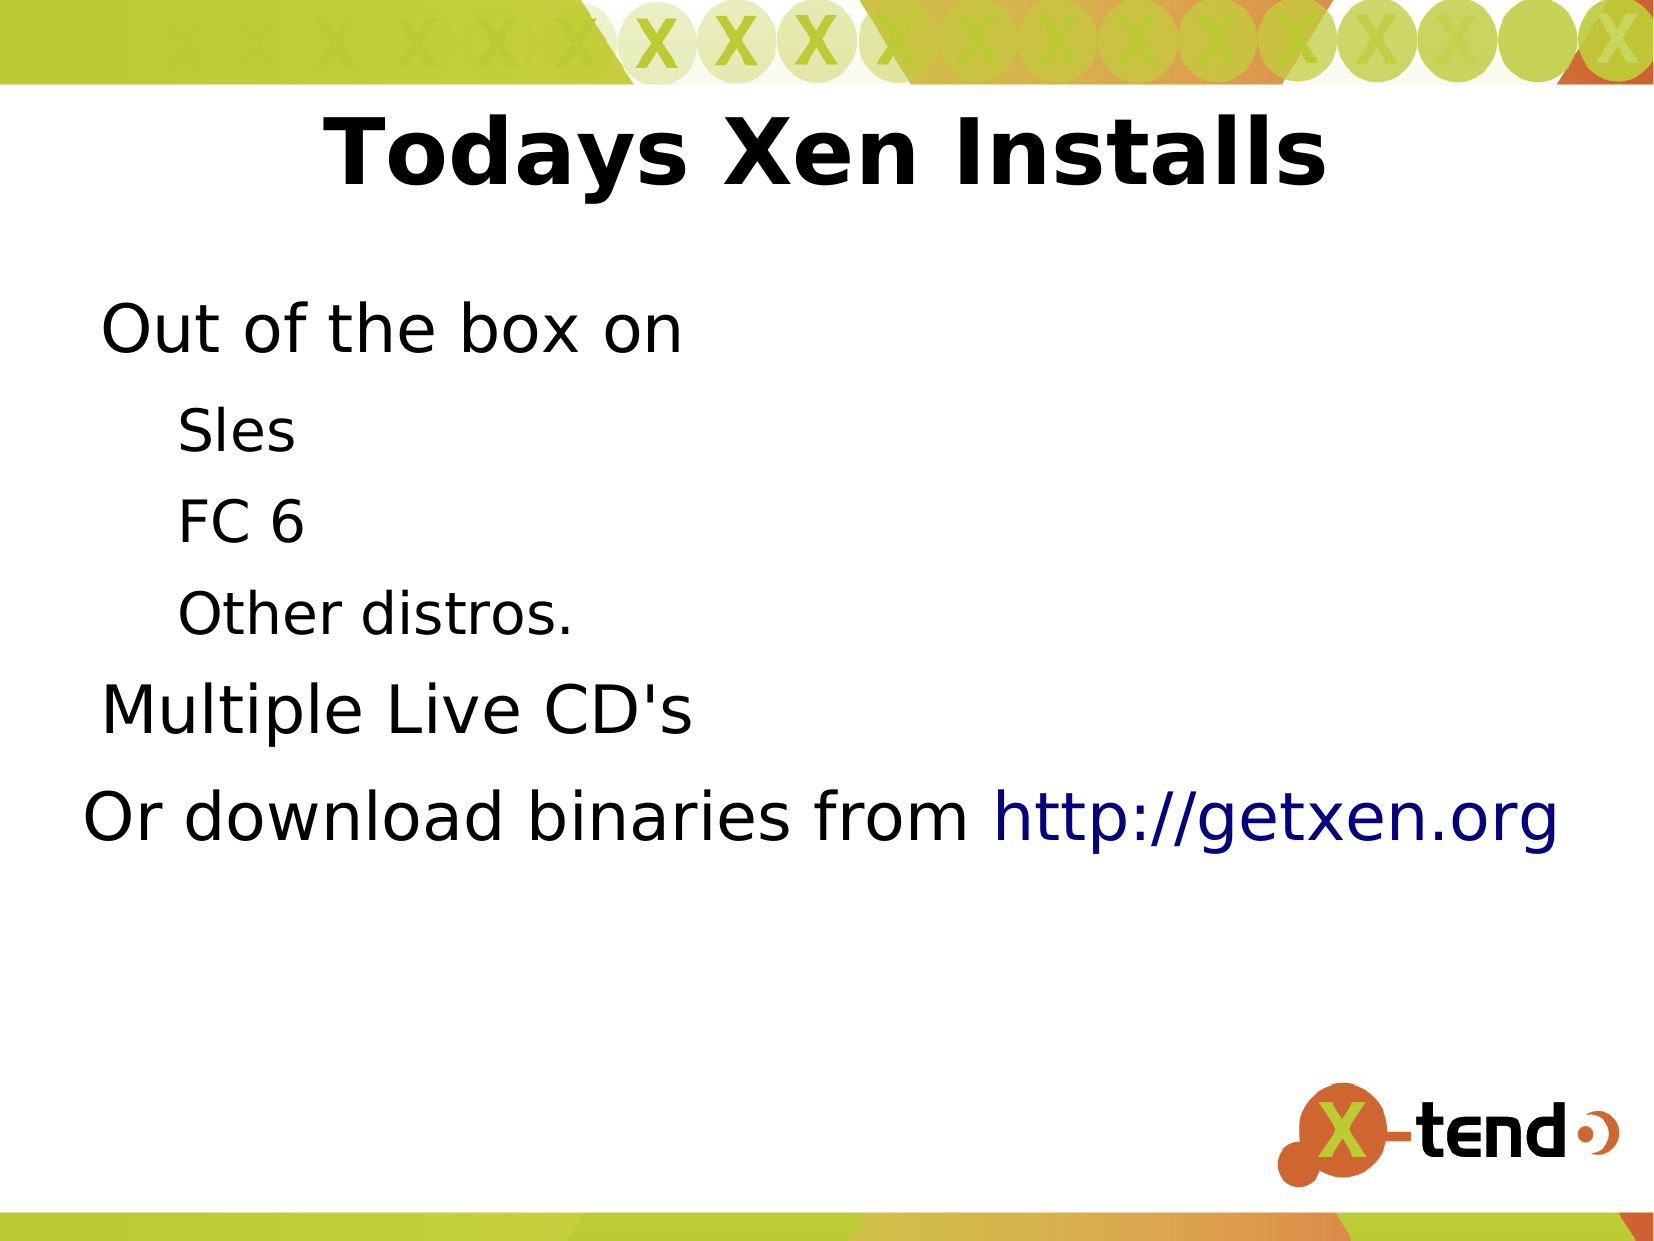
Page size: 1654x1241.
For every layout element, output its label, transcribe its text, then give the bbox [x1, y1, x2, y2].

title Todays Xen Installs [82, 49, 1571, 257]
picture [0, 0, 1654, 1241]
list Out of the box on Sles FC 6 Other distros. Multiple Live CD's Or download binaries from http://getxen.org [82, 290, 1571, 1109]
